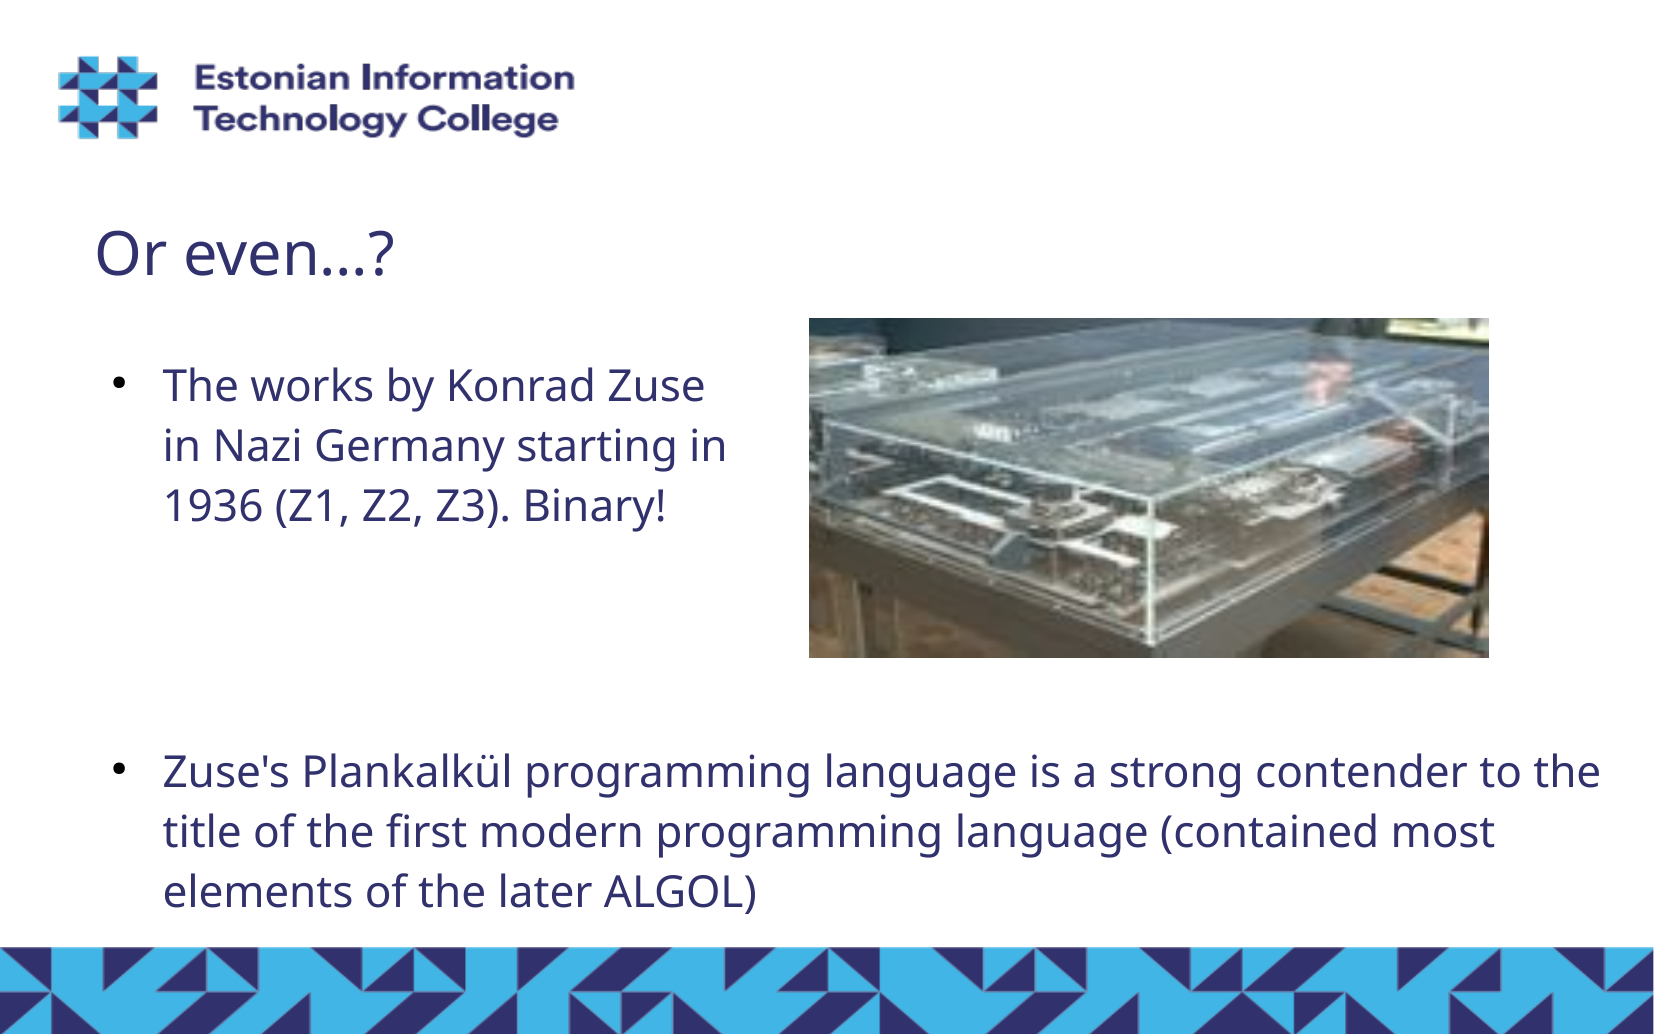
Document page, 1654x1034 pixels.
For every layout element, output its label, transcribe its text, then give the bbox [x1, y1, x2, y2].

list The works by Konrad Zuse in Nazi Germany starting in 1936 (Z1, Z2, Z3). Binary! Zuse's Plankalkül programming language is a strong contender to the title of the first modern programming language (contained most elements of the later ALGOL) [94, 354, 1607, 922]
picture [809, 318, 1489, 658]
title Or even…? [94, 165, 1231, 338]
